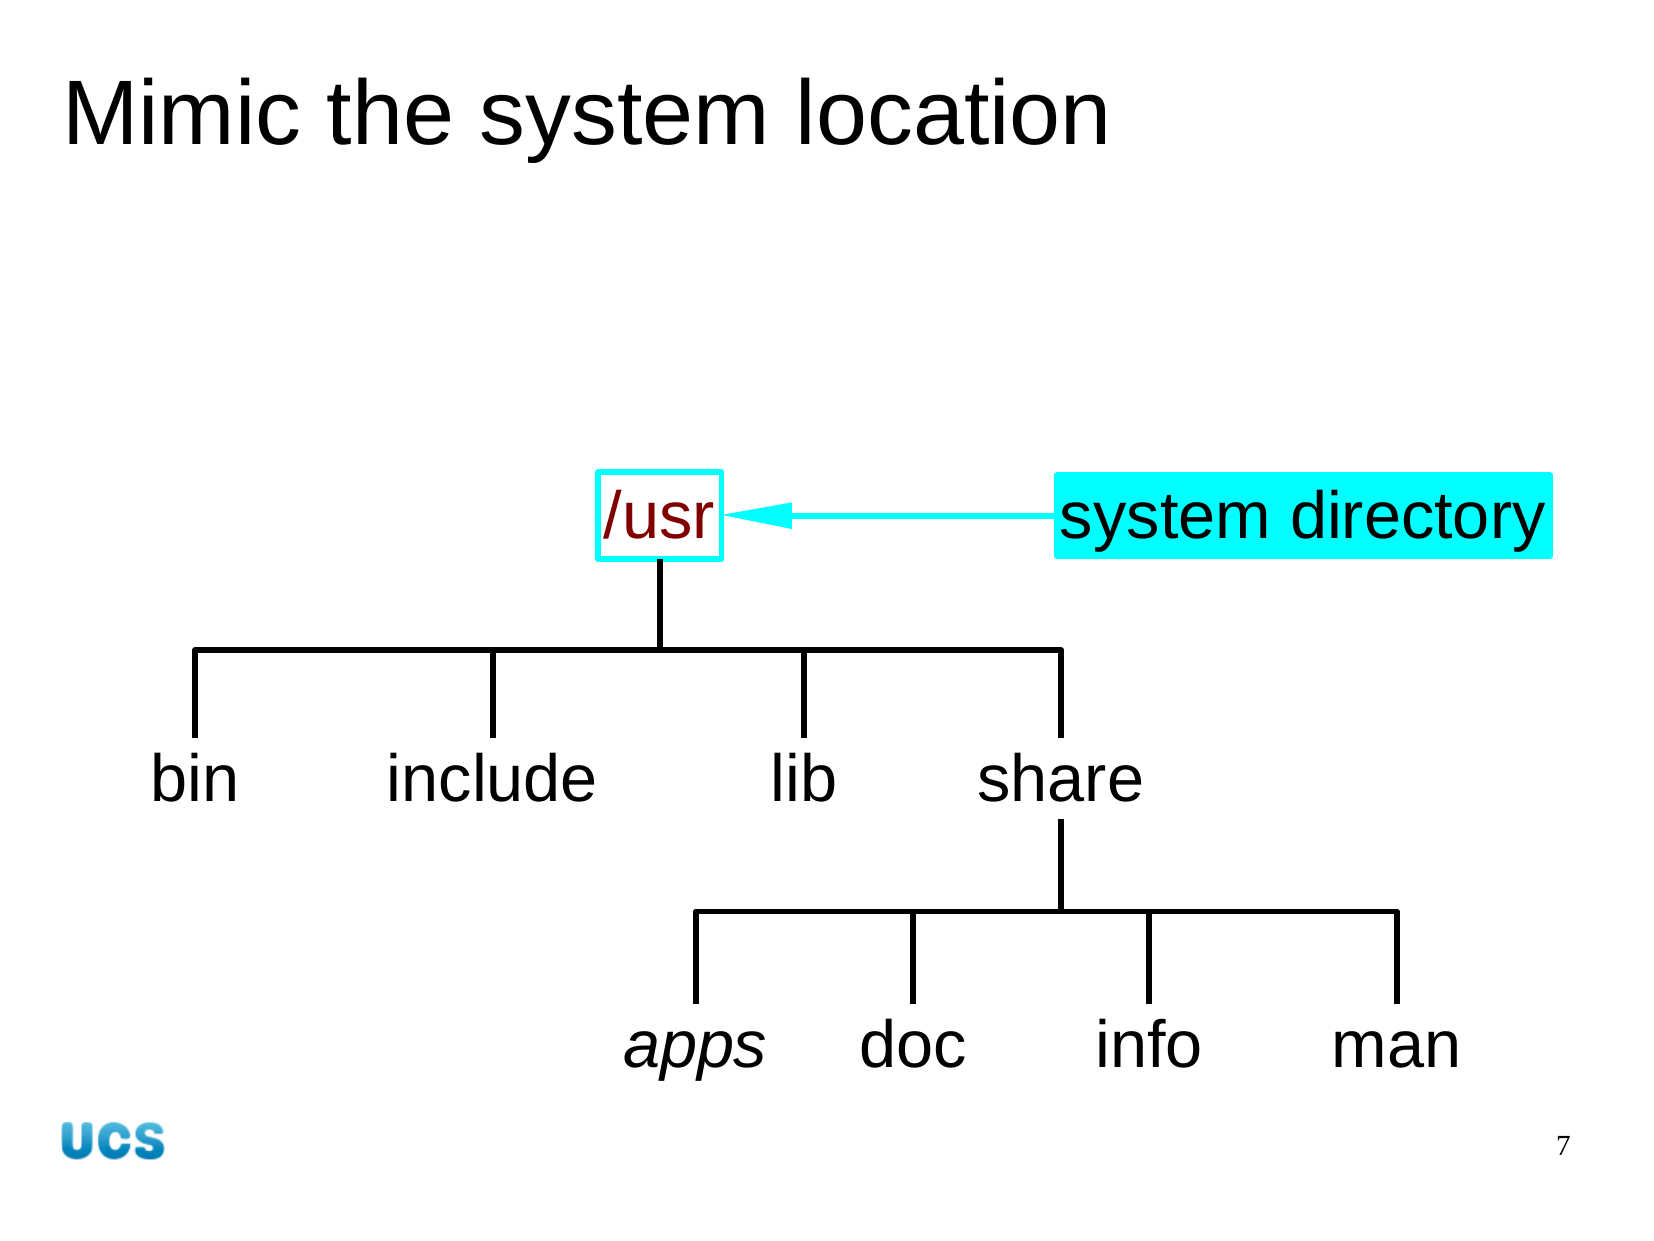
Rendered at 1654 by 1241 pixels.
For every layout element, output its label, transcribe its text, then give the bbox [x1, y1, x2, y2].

text_box /usr [598, 472, 722, 560]
text_box bin [147, 738, 243, 819]
text_box man [1328, 1003, 1465, 1085]
text_box share [974, 738, 1148, 819]
text_box lib [767, 738, 841, 819]
text_box doc [856, 1003, 971, 1085]
text_box apps [620, 1003, 772, 1085]
text_box Mimic the system location [59, 59, 1117, 168]
picture [61, 1121, 165, 1161]
text_box system directory [1057, 475, 1550, 557]
text_box include [383, 738, 602, 819]
text_box info [1092, 1003, 1207, 1085]
